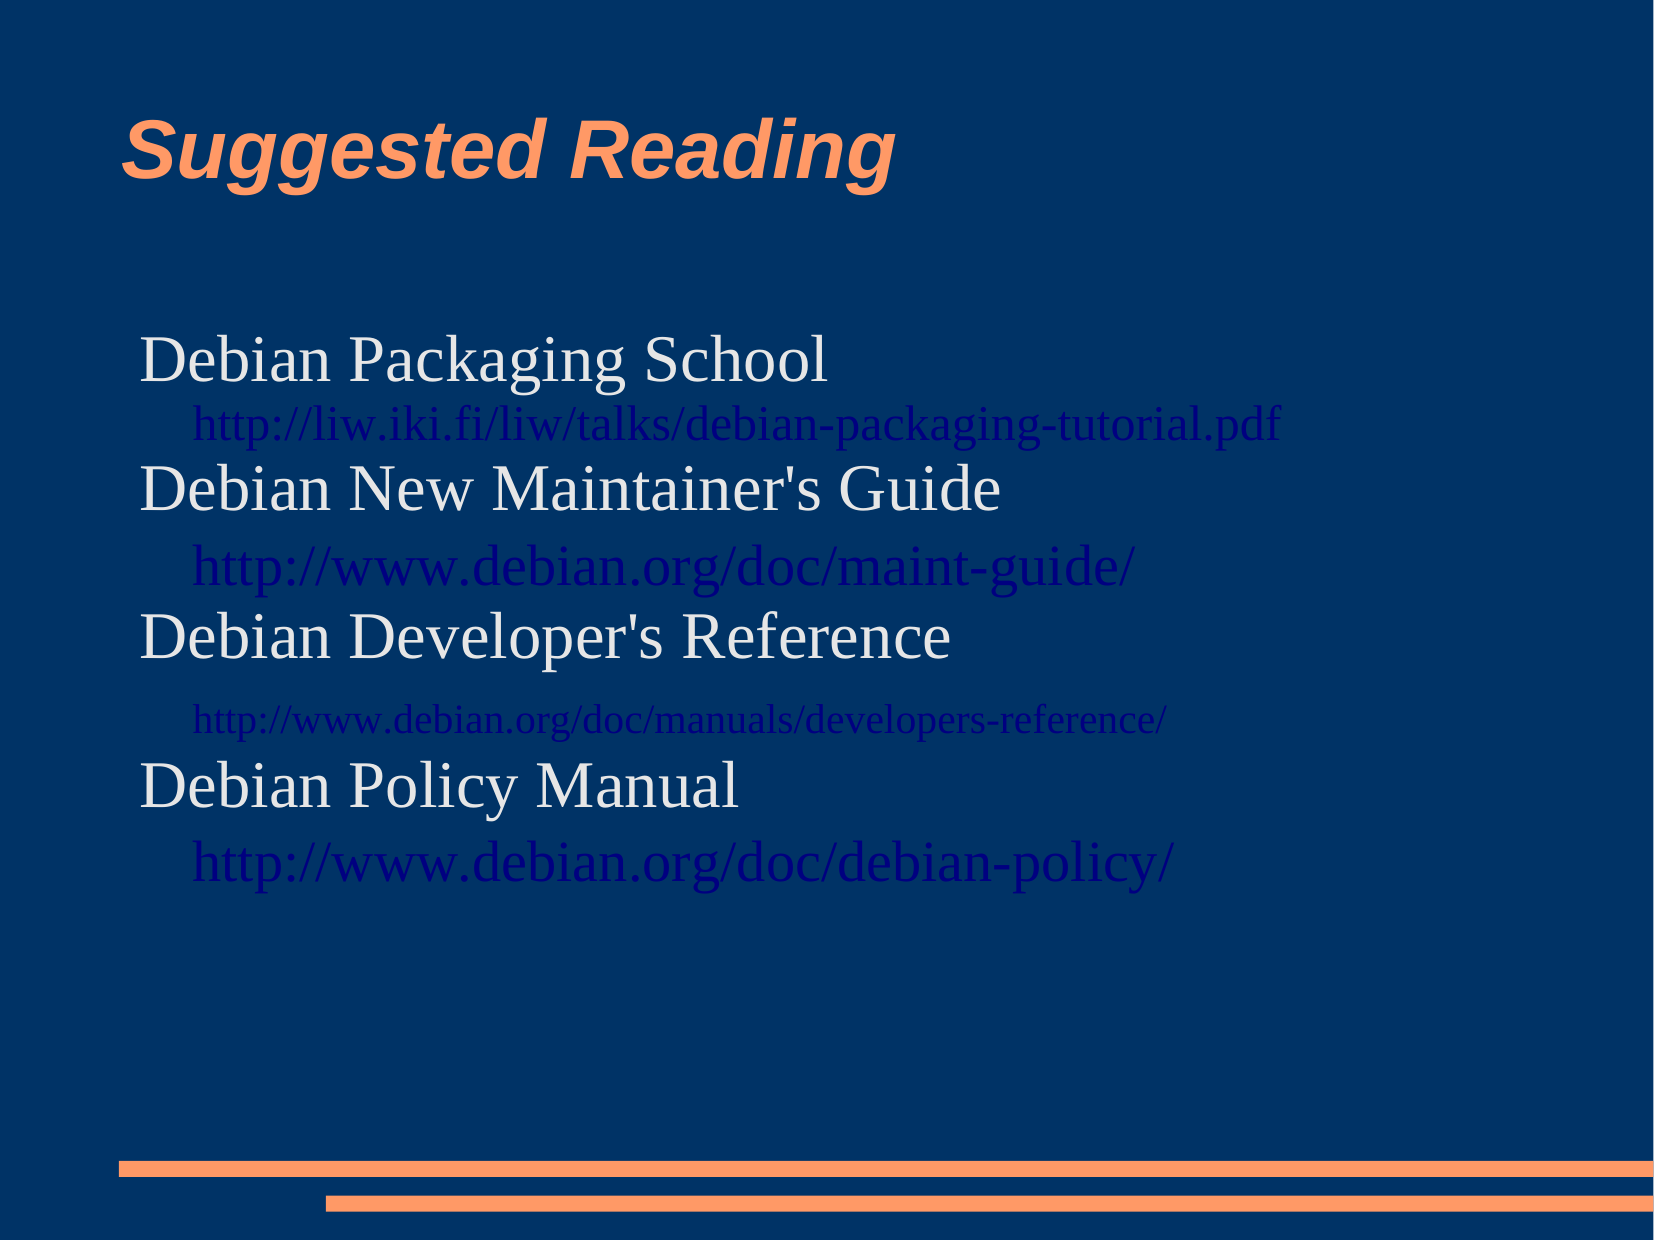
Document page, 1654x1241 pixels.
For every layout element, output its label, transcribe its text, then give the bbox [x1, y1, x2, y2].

title Suggested Reading [121, 53, 1534, 247]
list Debian Packaging School http://liw.iki.fi/liw/talks/debian-packaging-tutorial.pdf Debian New Maintainer's Guide http://www.debian.org/doc/maint-guide/ Debian Developer's Reference http://www.debian.org/doc/manuals/developers-reference/ Debian Policy Manual http://www.debian.org/doc/debian-policy/ [121, 322, 1561, 1118]
